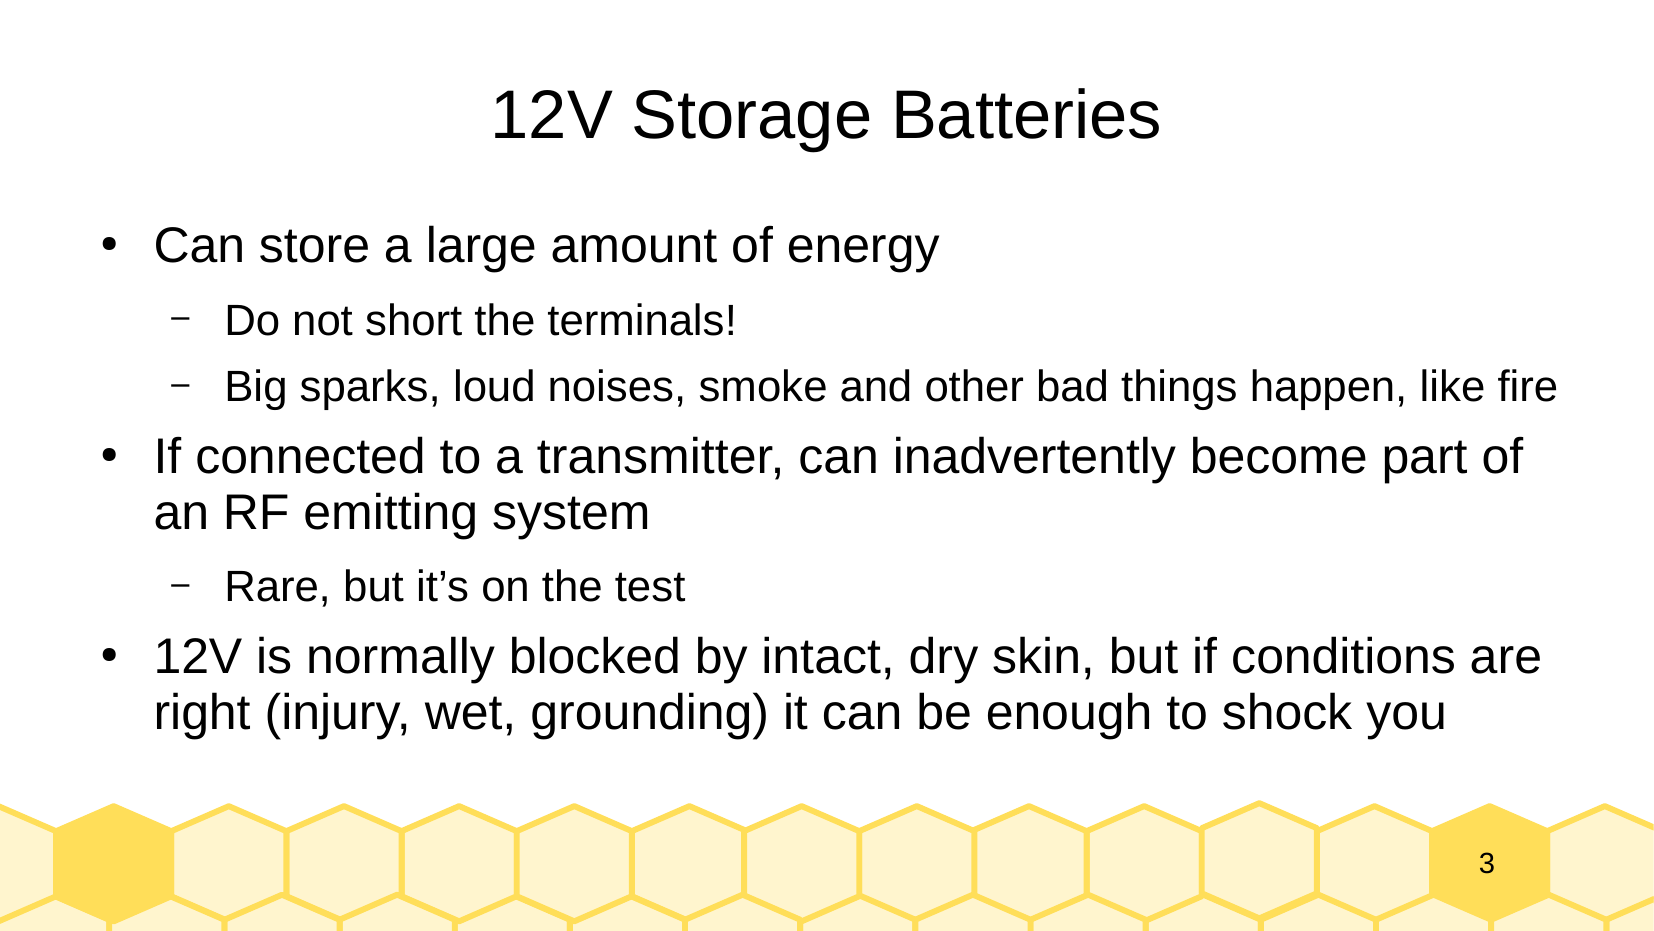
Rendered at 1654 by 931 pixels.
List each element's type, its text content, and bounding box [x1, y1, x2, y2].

list Can store a large amount of energy Do not short the terminals! Big sparks, loud noises, smoke and other bad things happen, like fire If connected to a transmitter, can inadvertently become part of an RF emitting system Rare, but it’s on the test 12V is normally blocked by intact, dry skin, but if conditions are right (injury, wet, grounding) it can be enough to shock you [82, 217, 1571, 863]
title 12V Storage Batteries [82, 37, 1571, 193]
